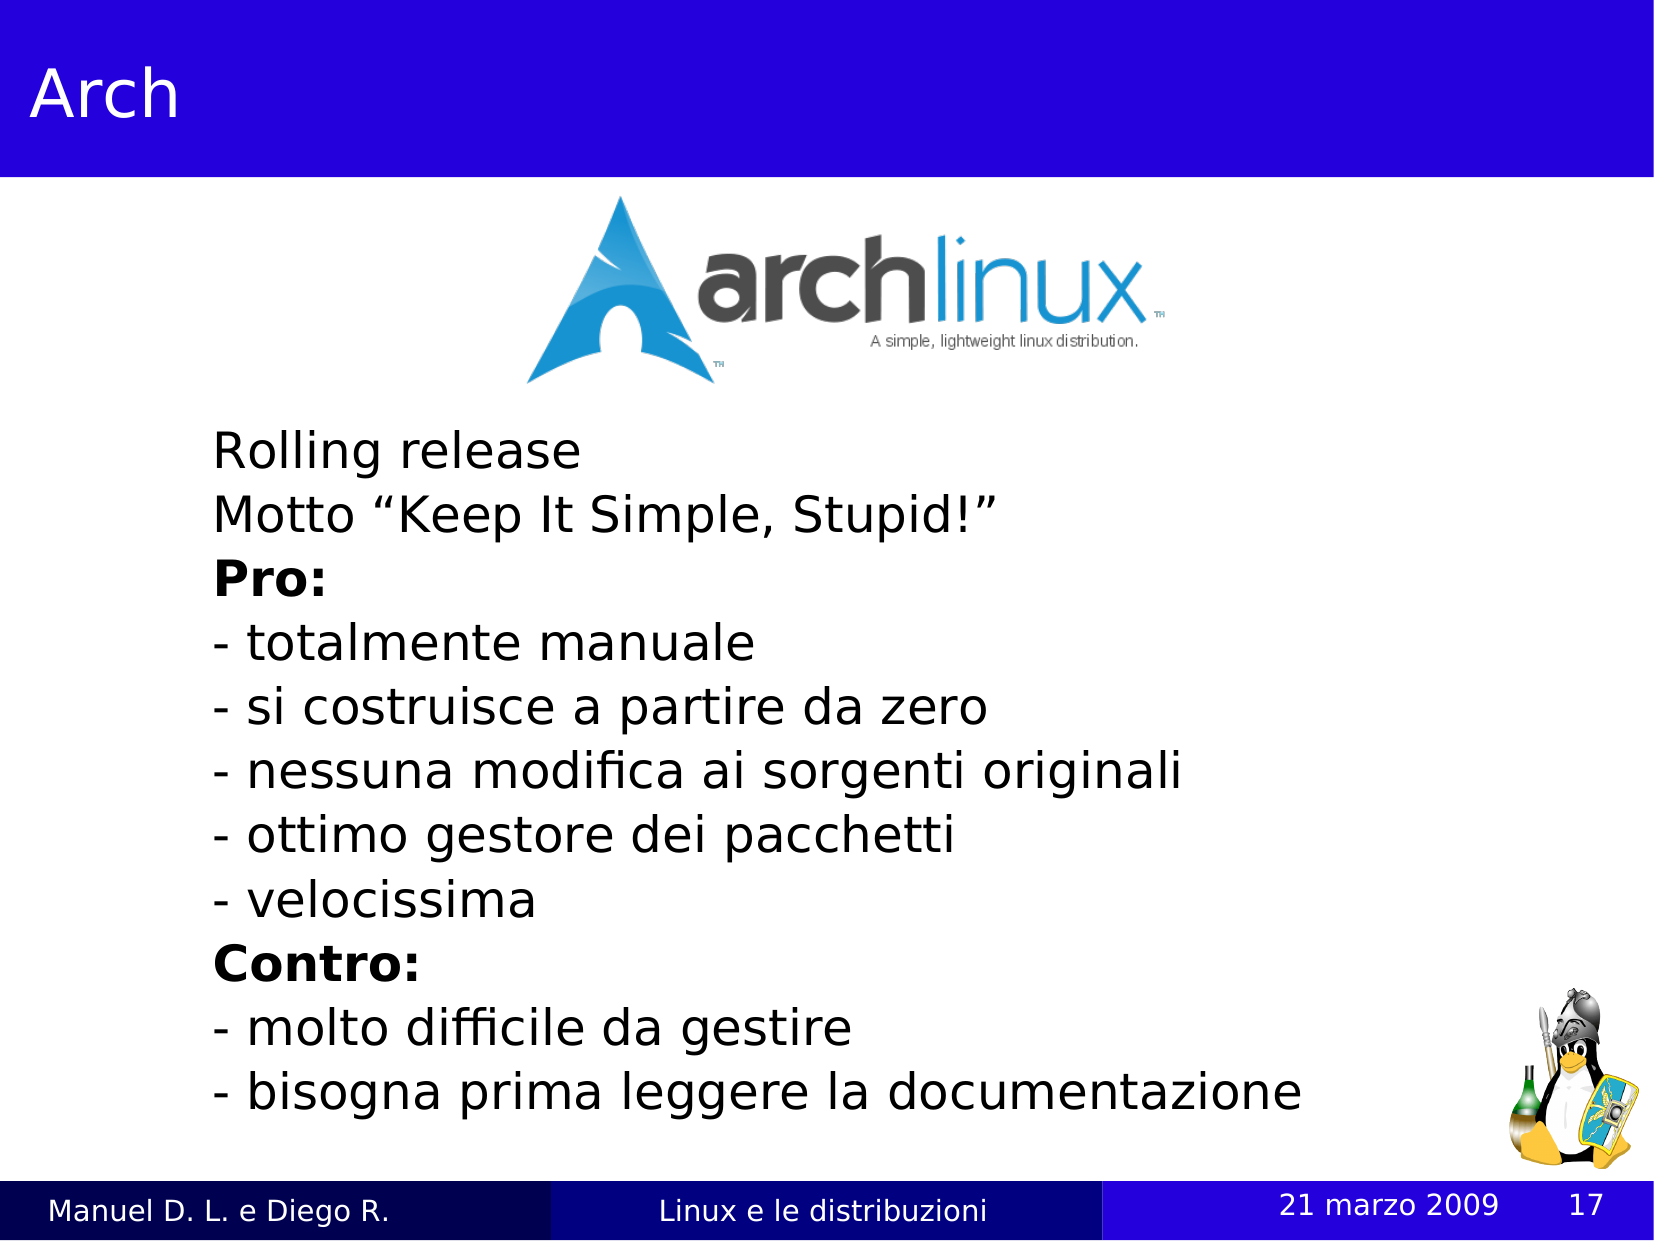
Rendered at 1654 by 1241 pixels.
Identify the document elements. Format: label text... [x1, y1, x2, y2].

picture [501, 177, 1179, 402]
title Arch [29, 0, 1518, 198]
picture [1509, 988, 1639, 1169]
list Rolling release Motto “Keep It Simple, Stupid!” Pro: - totalmente manuale - si costruisce a partire da zero - nessuna modifica ai sorgenti originali - ottimo gestore dei pacchetti - velocissima Contro: - molto difficile da gestire - bisogna prima leggere la documentazione [194, 421, 1388, 1152]
